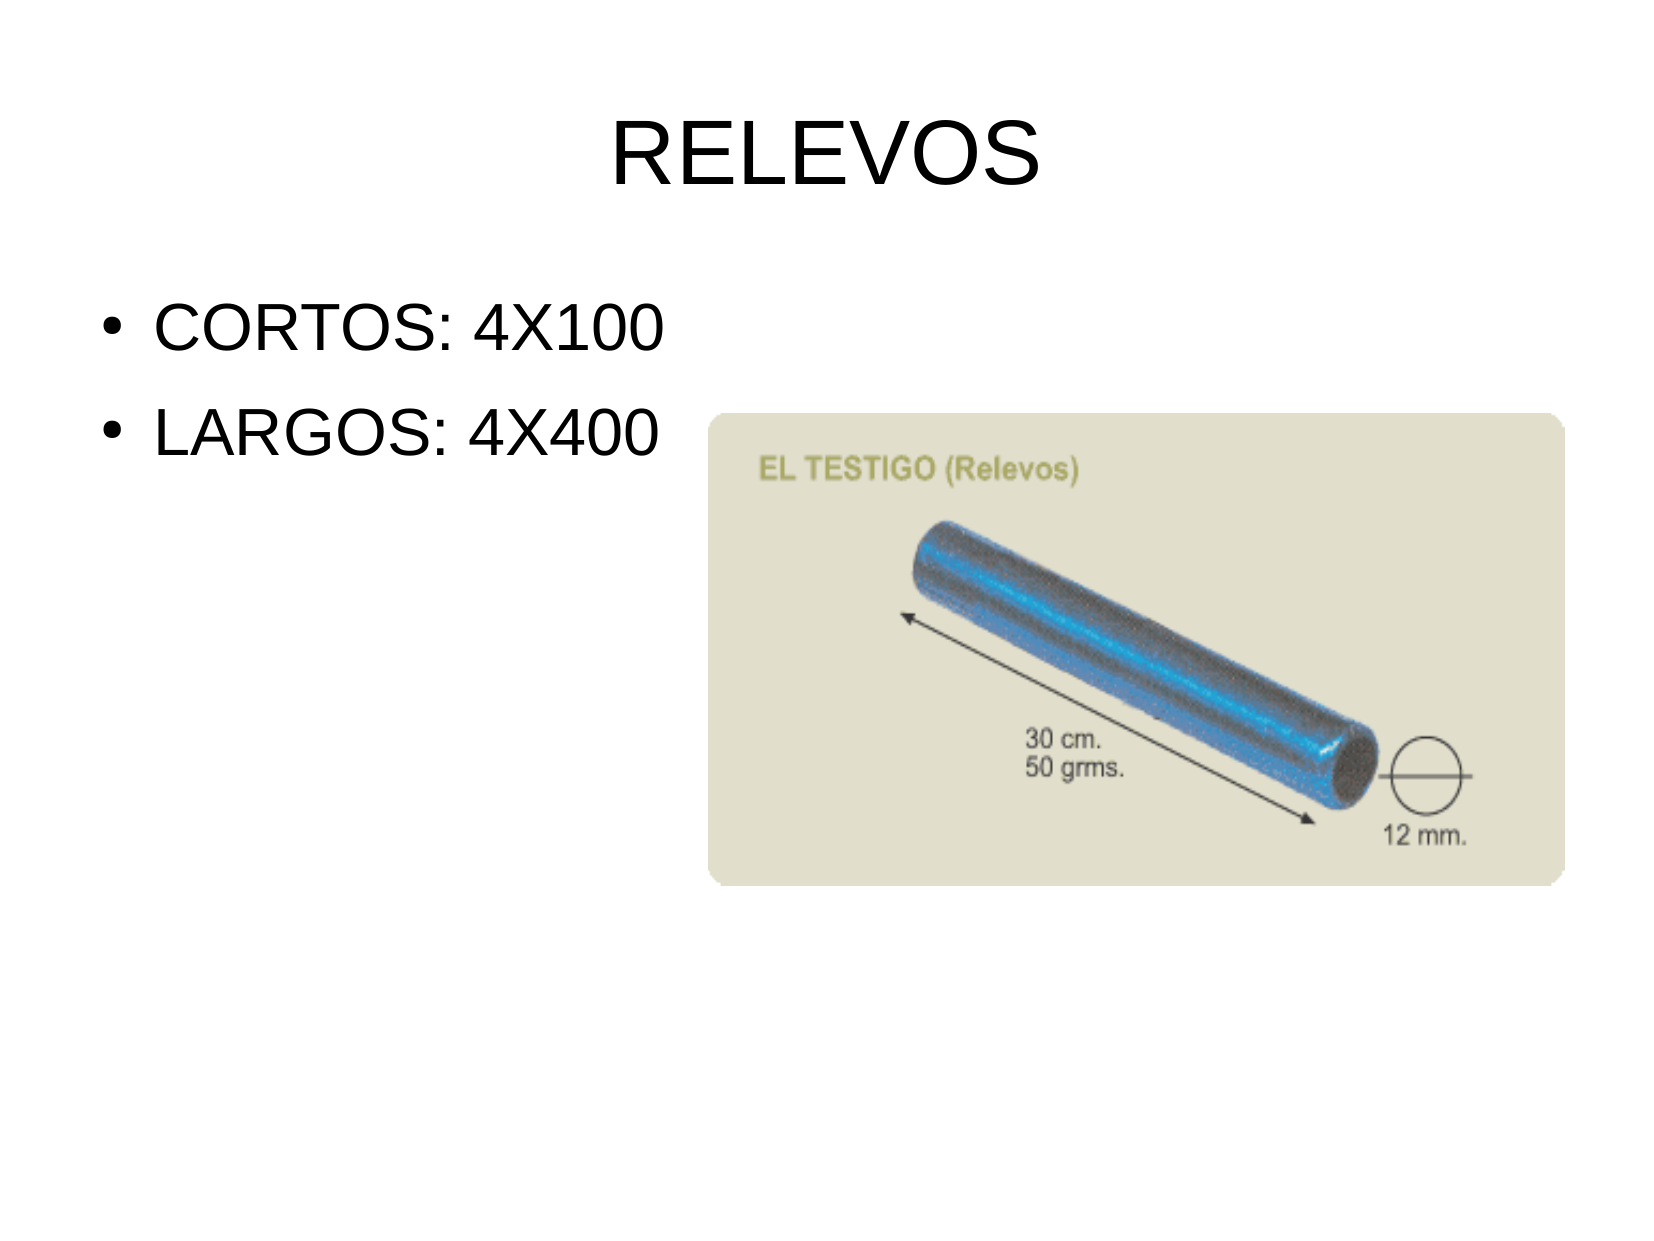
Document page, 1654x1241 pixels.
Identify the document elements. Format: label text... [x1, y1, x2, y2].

list CORTOS: 4X100 LARGOS: 4X400 [82, 290, 809, 1094]
picture [708, 413, 1565, 887]
title RELEVOS [82, 56, 1571, 250]
